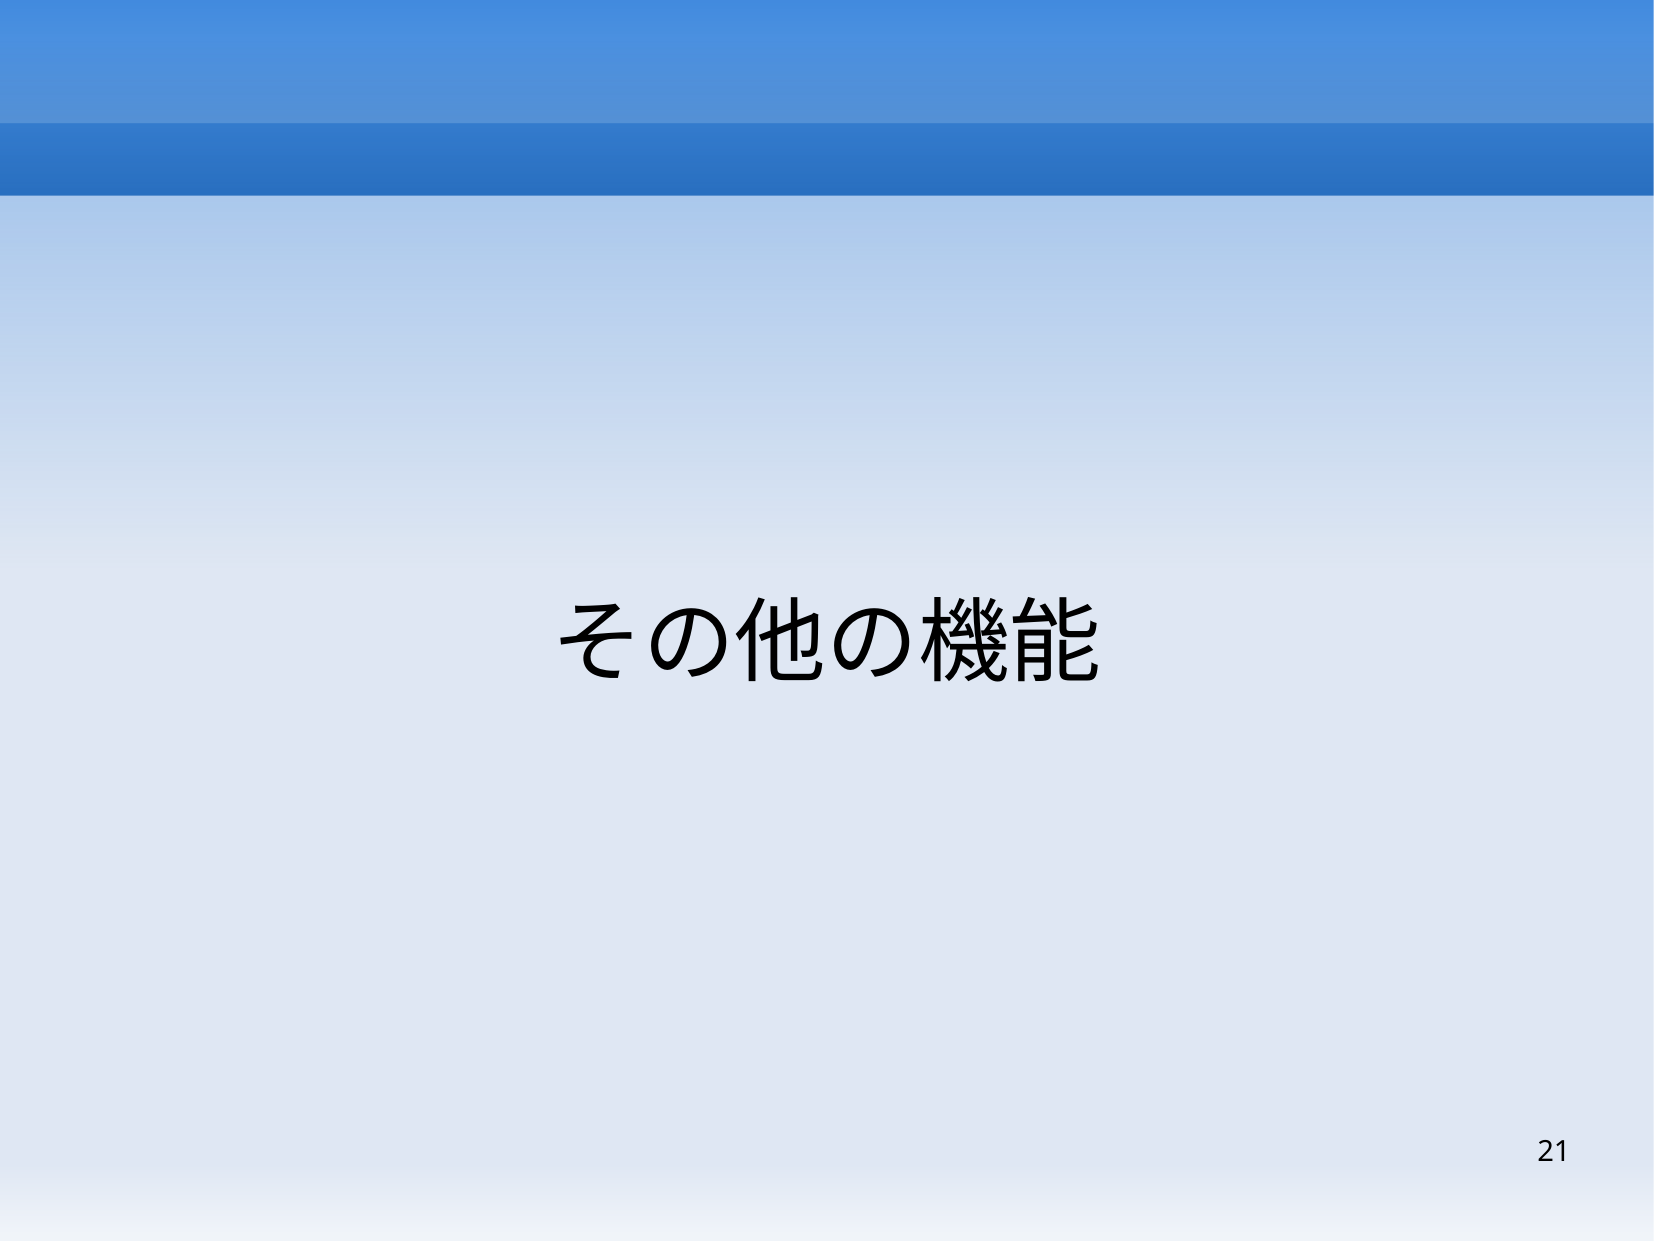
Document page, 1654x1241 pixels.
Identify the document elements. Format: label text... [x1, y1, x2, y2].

picture [0, 0, 1654, 1241]
text_box その他の機能 [295, 561, 1359, 668]
